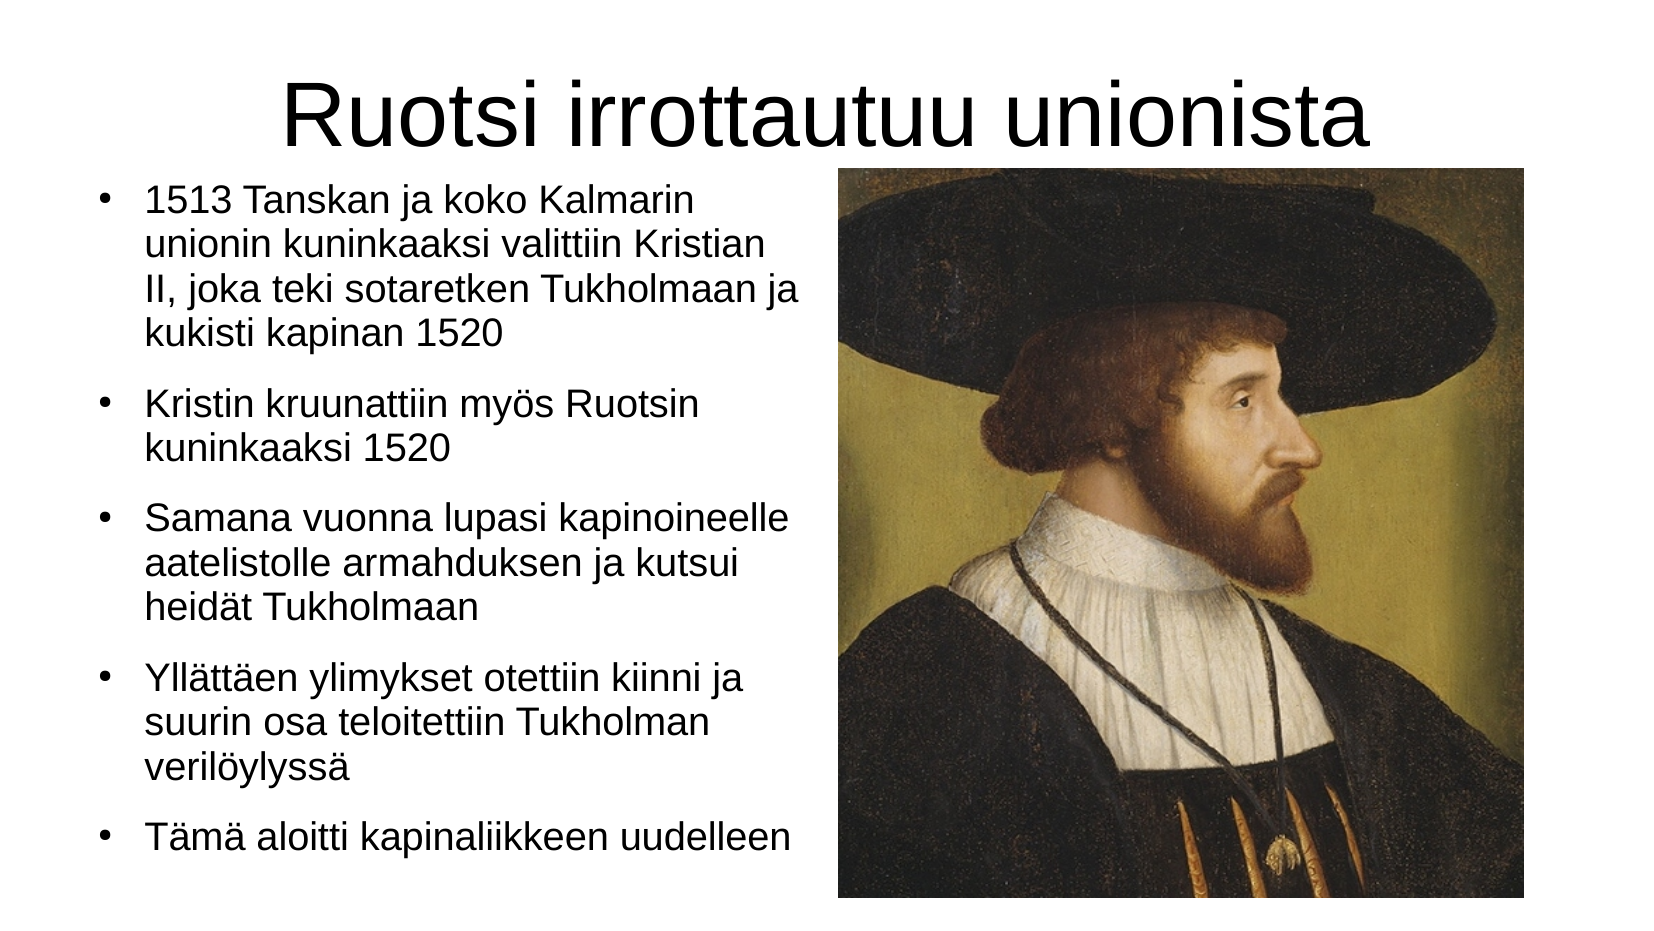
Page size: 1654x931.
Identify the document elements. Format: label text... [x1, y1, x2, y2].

picture [838, 168, 1524, 898]
title Ruotsi irrottautuu unionista [82, 37, 1571, 193]
list 1513 Tanskan ja koko Kalmarin unionin kuninkaaksi valittiin Kristian II, joka teki sotaretken Tukholmaan ja kukisti kapinan 1520 Kristin kruunattiin myös Ruotsin kuninkaaksi 1520 Samana vuonna lupasi kapinoineelle aatelistolle armahduksen ja kutsui heidät Tukholmaan Yllättäen ylimykset otettiin kiinni ja suurin osa teloitettiin Tukholman verilöylyssä Tämä aloitti kapinaliikkeen uudelleen [82, 177, 809, 871]
